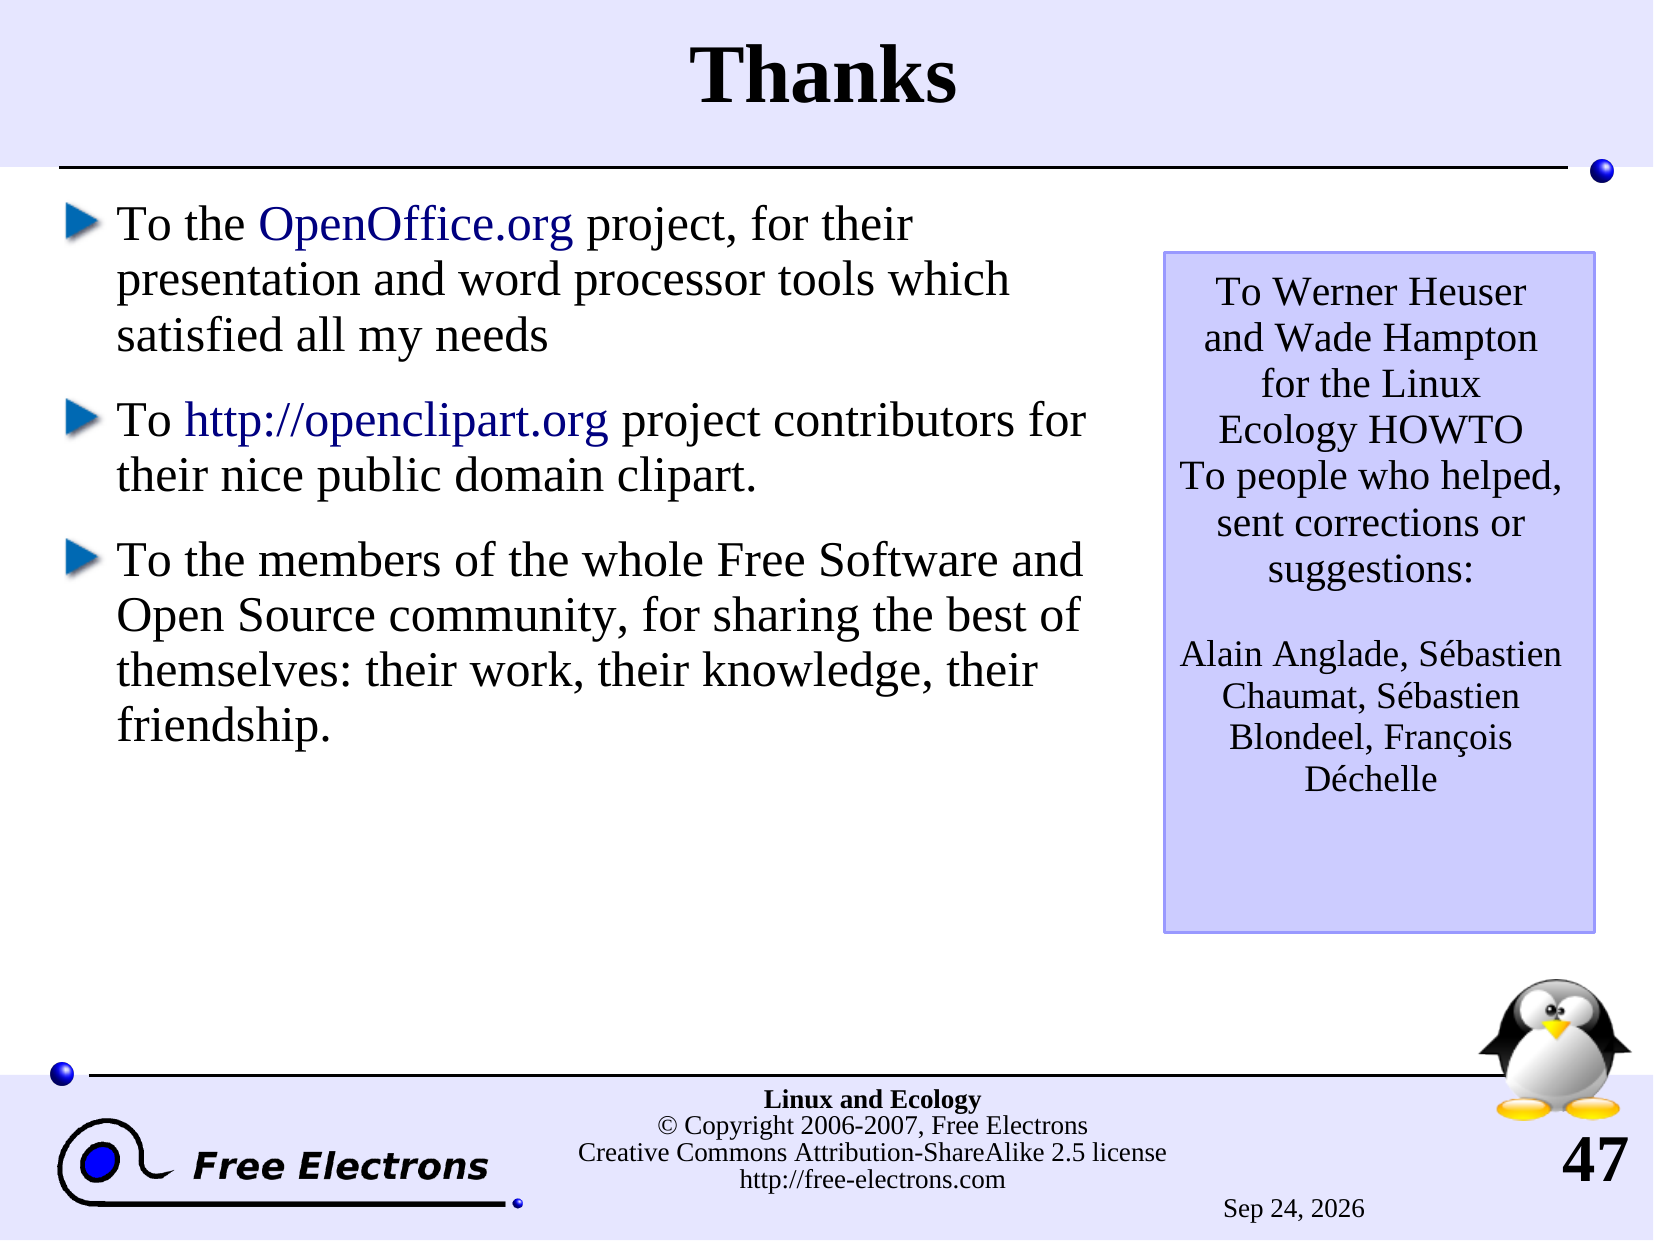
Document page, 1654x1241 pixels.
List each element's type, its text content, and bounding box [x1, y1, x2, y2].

picture [50, 1107, 527, 1216]
text_box To Werner Heuser and Wade Hampton for the Linux Ecology HOWTO To people who helped, sent corrections or suggestions: Alain Anglade, Sébastien Chaumat, Sébastien Blondeel, François Déchelle [1164, 252, 1595, 933]
list To the OpenOffice.org project, for their presentation and word processor tools which satisfied all my needs To http://openclipart.org project contributors for their nice public domain clipart. To the members of the whole Free Software and Open Source community, for sharing the best of themselves: their work, their knowledge, their friendship. [45, 196, 1130, 1024]
picture [1476, 979, 1634, 1121]
title Thanks [60, 12, 1551, 138]
